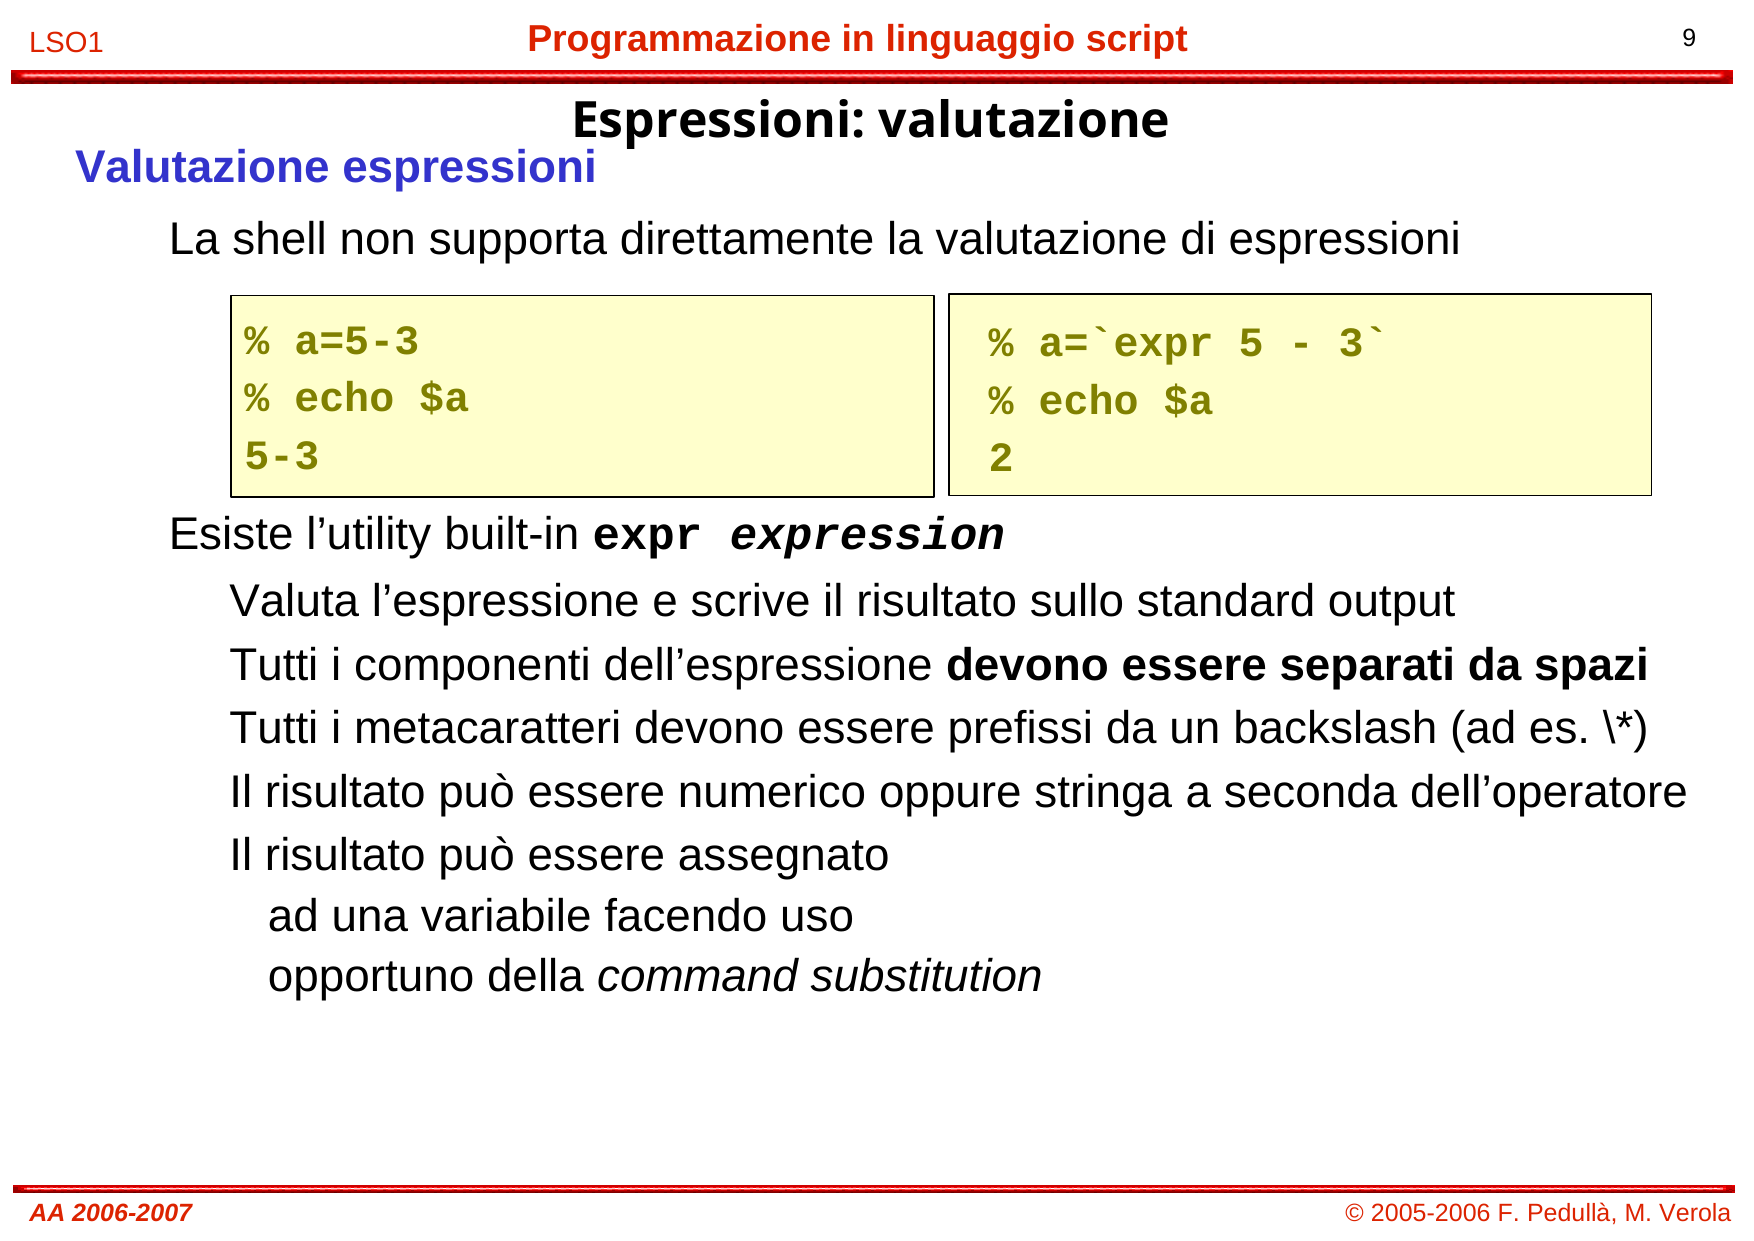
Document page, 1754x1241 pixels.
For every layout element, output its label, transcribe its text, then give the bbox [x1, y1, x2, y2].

list Valutazione espressioni La shell non supporta direttamente la valutazione di espressioni Esiste l’utility built-in expr expression Valuta l’espressione e scrive il risultato sullo standard output Tutti i componenti dell’espressione devono essere separati da spazi Tutti i metacaratteri devono essere prefissi da un backslash (ad es. \*) Il risultato può essere numerico oppure stringa a seconda dell’operatore Il risultato può essere assegnato ad una variabile facendo uso opportuno della command substitution [60, 129, 1712, 1010]
title Espressioni: valutazione [524, 72, 1218, 129]
text_box % a=5-3 % echo $a 5-3 [211, 306, 543, 490]
text_box [948, 293, 1652, 496]
text_box % a=`expr 5 - 3` % echo $a 2 [955, 308, 1669, 492]
text_box [231, 295, 934, 497]
picture [11, 70, 1733, 84]
picture [13, 1185, 1735, 1193]
